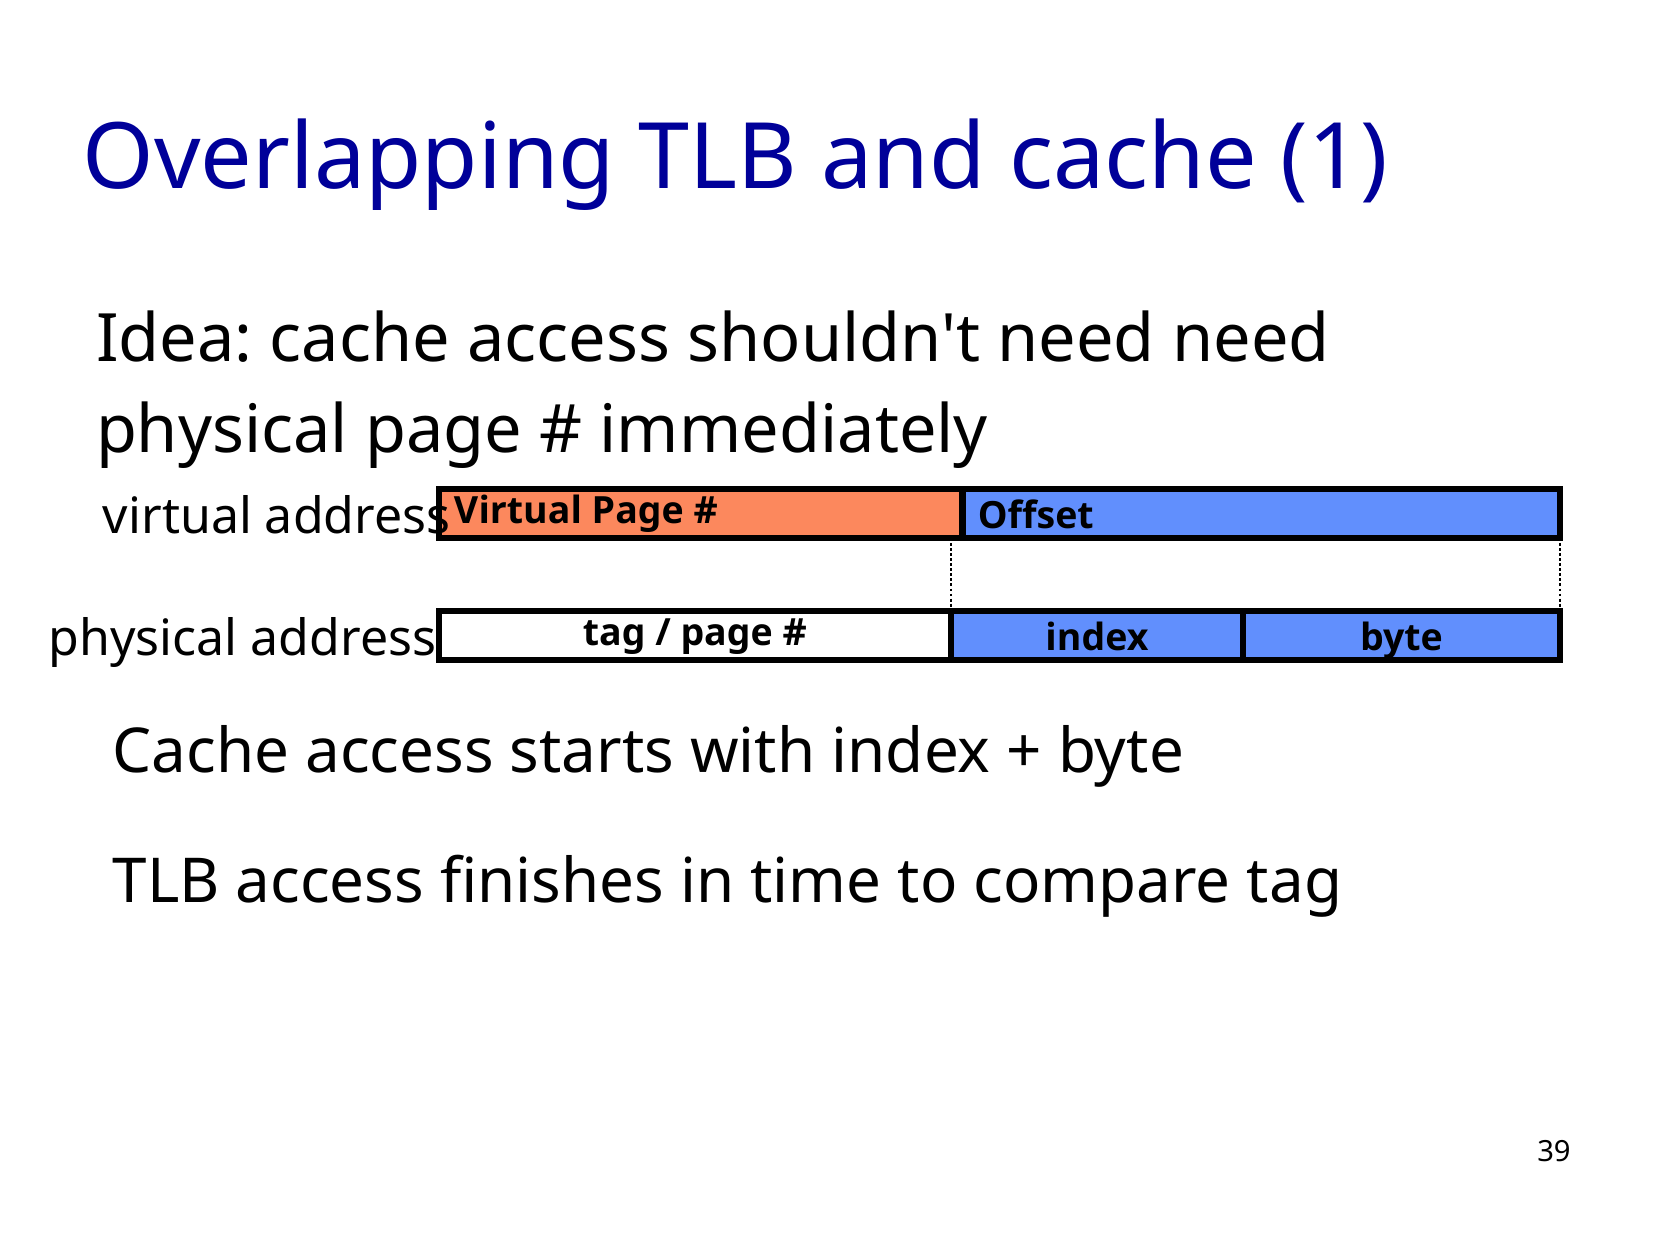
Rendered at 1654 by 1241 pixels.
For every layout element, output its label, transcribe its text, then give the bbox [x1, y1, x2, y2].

list Idea: cache access shouldn't need need physical page # immediately [60, 290, 1571, 496]
text_box physical address [34, 598, 465, 674]
text_box Offset [963, 489, 1560, 538]
text_box index [951, 611, 1243, 661]
text_box byte [1243, 611, 1560, 661]
text_box tag / page # [465, 611, 951, 661]
title Overlapping TLB and cache (1) [82, 49, 1571, 257]
list Cache access starts with index + byte TLB access finishes in time to compare tag [79, 710, 1591, 916]
text_box Virtual Page # [479, 489, 963, 538]
text_box virtual address [88, 476, 479, 552]
